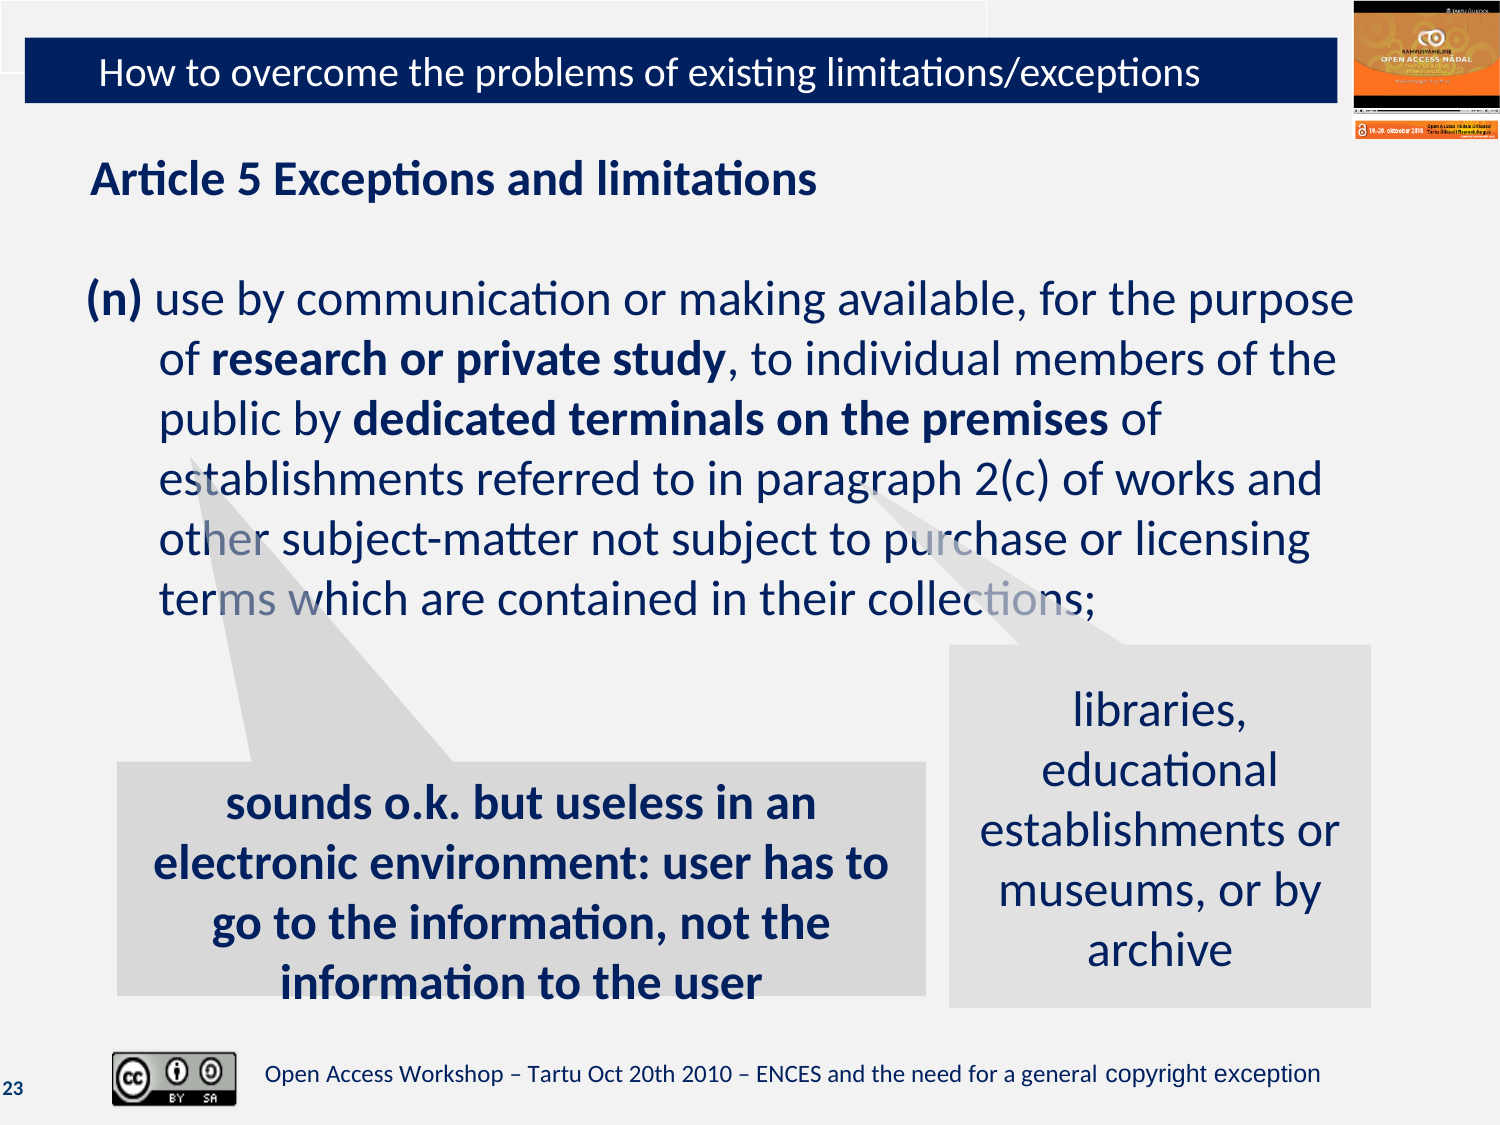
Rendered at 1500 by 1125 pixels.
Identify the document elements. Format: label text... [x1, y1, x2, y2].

text_box How to overcome the problems of existing limitations/exceptions [24, 37, 1338, 104]
text_box Article 5 Exceptions and limitations [75, 137, 1388, 255]
text_box (n) use by communication or making available, for the purpose of research or private study, to individual members of the public by dedicated terminals on the premises of establishments referred to in paragraph 2(c) of works and other subject-matter not subject to purchase or licensing terms which are contained in their collections; [70, 257, 1383, 633]
text_box sounds o.k. but useless in an electronic environment: user has to go to the information, not the information to the user [117, 456, 926, 997]
text_box libraries, educational establishments or museums, or by archive [852, 476, 1372, 1008]
